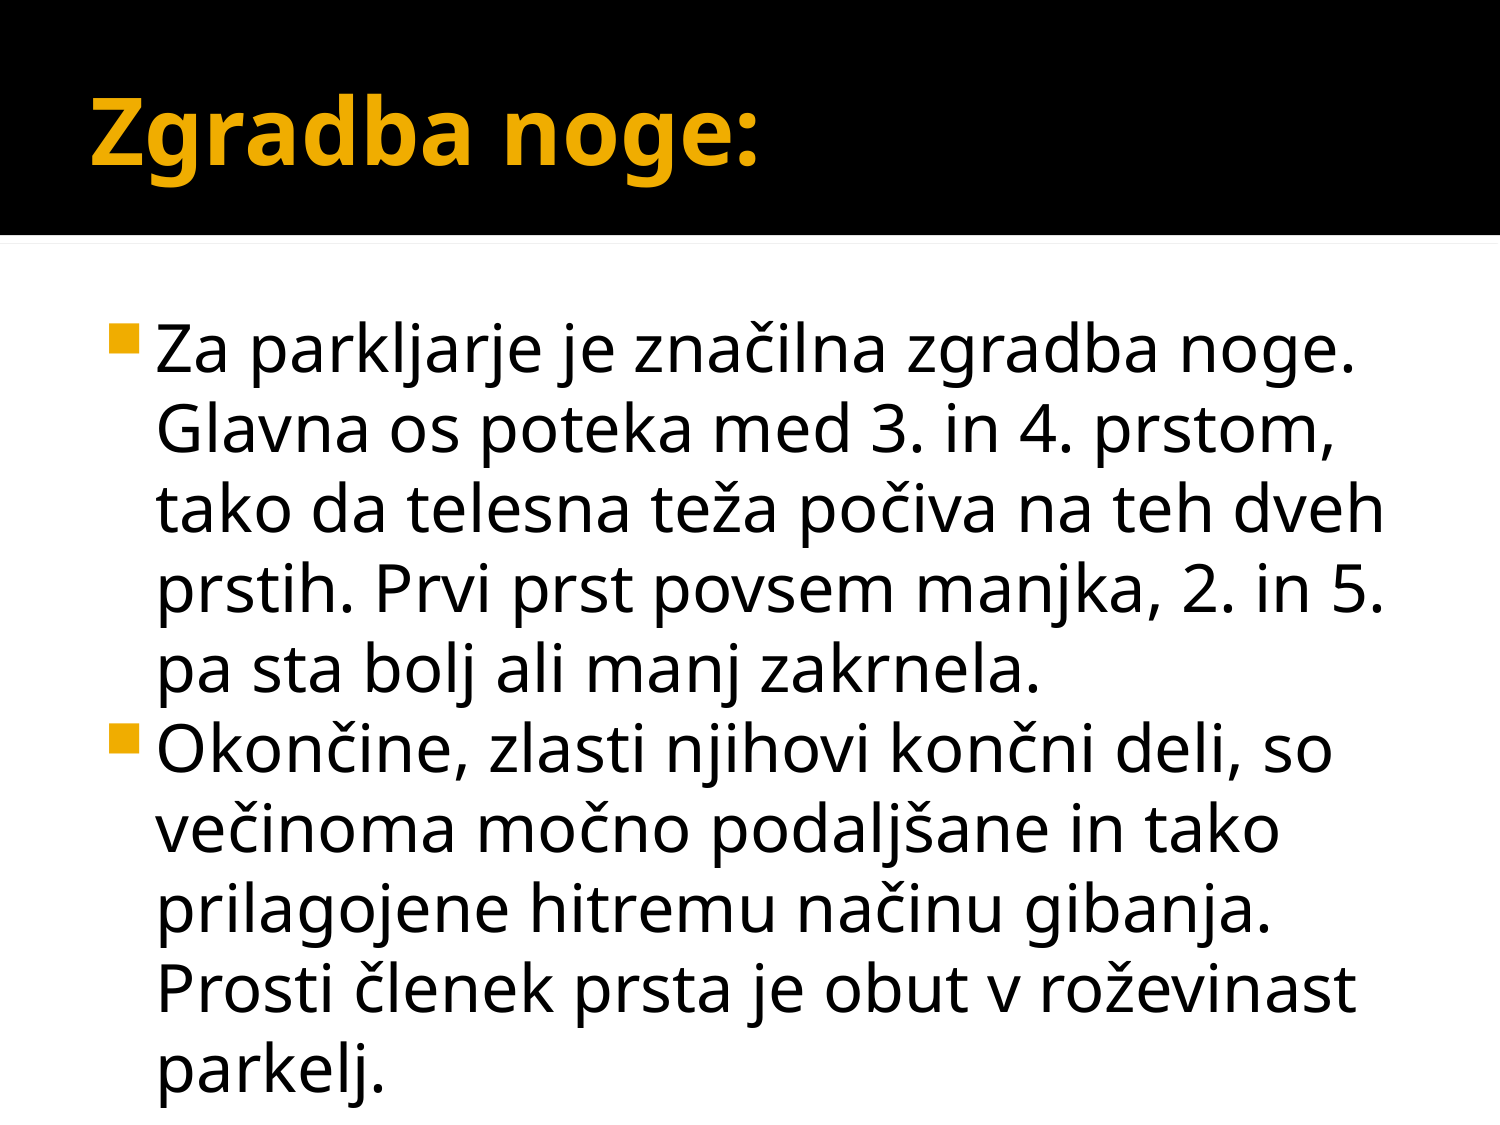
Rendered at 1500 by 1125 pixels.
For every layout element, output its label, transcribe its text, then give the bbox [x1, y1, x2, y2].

list Za parkljarje je značilna zgradba noge. Glavna os poteka med 3. in 4. prstom, tako da telesna teža počiva na teh dveh prstih. Prvi prst povsem manjka, 2. in 5. pa sta bolj ali manj zakrnela. Okončine, zlasti njihovi končni deli, so večinoma močno podaljšane in tako prilagojene hitremu načinu gibanja. Prosti členek prsta je obut v roževinast parkelj. [75, 291, 1425, 1050]
title Zgradba noge: [75, 25, 1425, 231]
